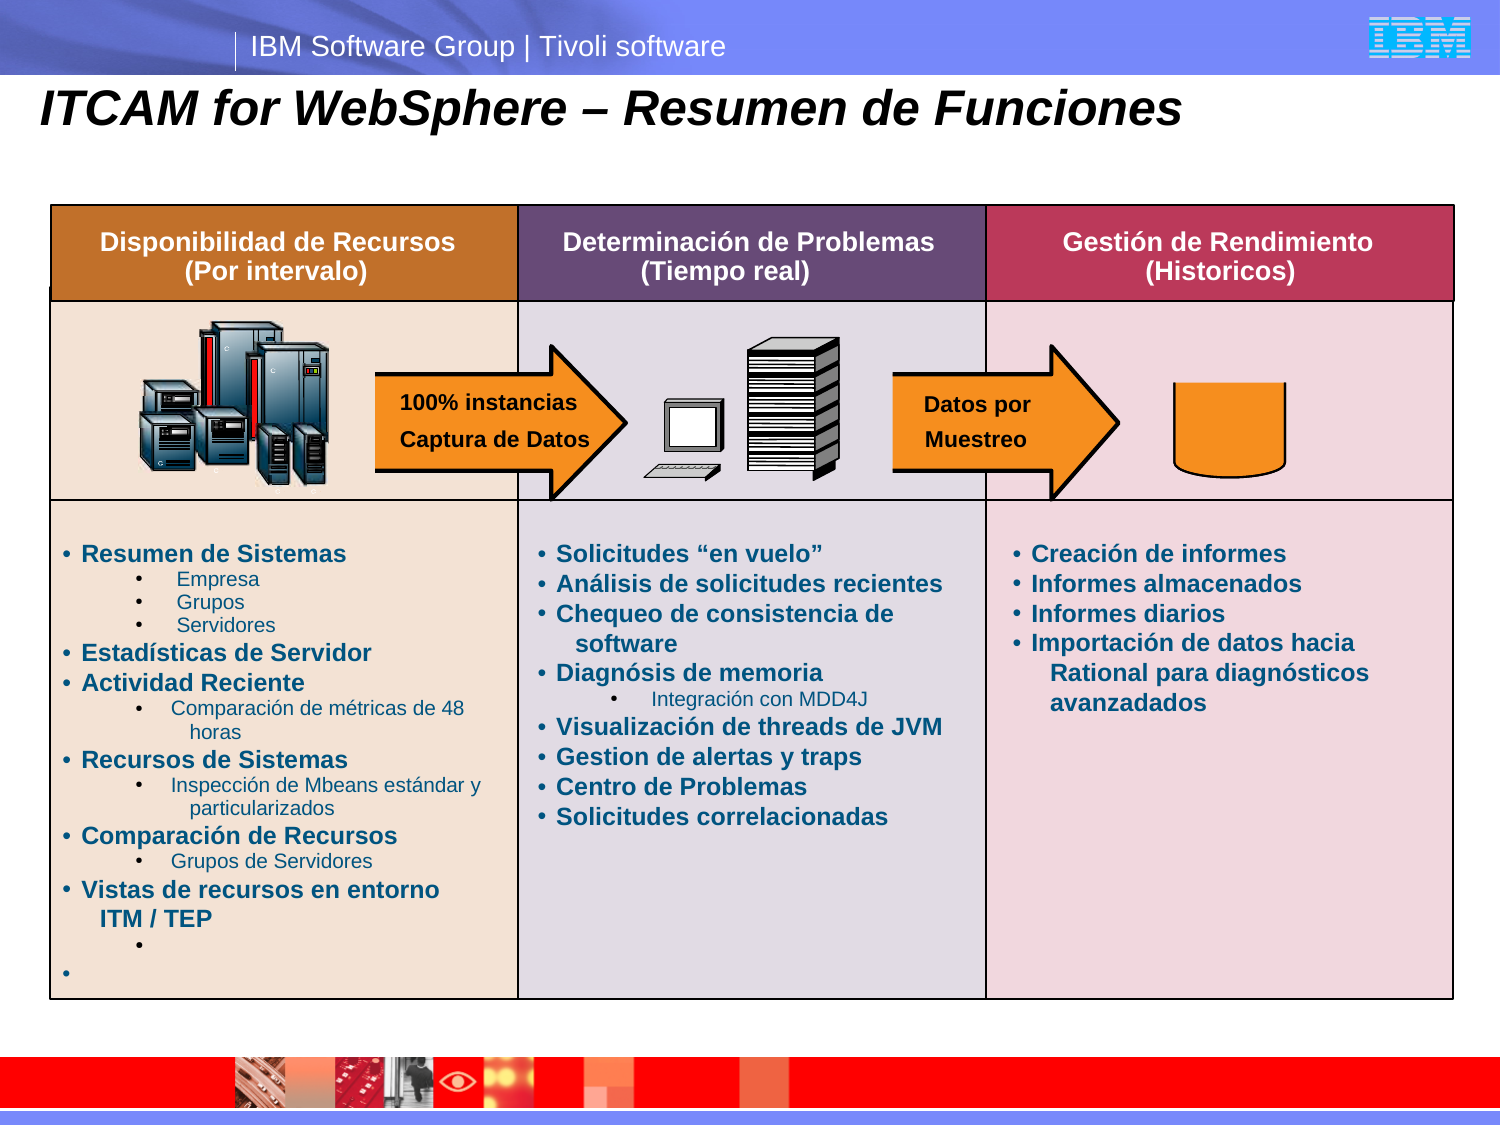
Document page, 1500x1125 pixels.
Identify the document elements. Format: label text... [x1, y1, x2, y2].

text_box (Tiempo real) [640, 253, 811, 287]
text_box (Por intervalo) [184, 253, 368, 287]
picture [0, 0, 1500, 75]
text_box Solicitudes “en vuelo” Análisis de solicitudes recientes Chequeo de consistencia de software Diagnósis de memoria Integración con MDD4J Visualización de threads de JVM Gestion de alertas y traps Centro de Problemas Solicitudes correlacionadas [537, 537, 963, 831]
picture [138, 320, 329, 488]
text_box Disponibilidad de Recursos [99, 224, 456, 258]
text_box Muestreo [924, 424, 1028, 453]
title ITCAM for WebSphere – Resumen de Funciones [24, 75, 1500, 154]
text_box Datos por [923, 390, 1032, 418]
text_box 100% instancias [399, 387, 578, 415]
picture [0, 1057, 1500, 1108]
text_box Gestión de Rendimiento [1062, 224, 1374, 258]
text_box Determinación de Problemas [562, 224, 935, 258]
text_box Captura de Datos [399, 424, 591, 453]
text_box (Historicos) [1145, 253, 1296, 287]
text_box [49, 204, 1454, 999]
text_box Creación de informes Informes almacenados Informes diarios Importación de datos hacia Rational para diagnósticos avanzadados [1012, 537, 1438, 718]
text_box Resumen de Sistemas Empresa Grupos Servidores Estadísticas de Servidor Actividad Reciente Comparación de métricas de 48 horas Recursos de Sistemas Inspección de Mbeans estándar y particularizados Comparación de Recursos Grupos de Servidores Vistas de recursos en entorno ITM / TEP [62, 537, 488, 987]
